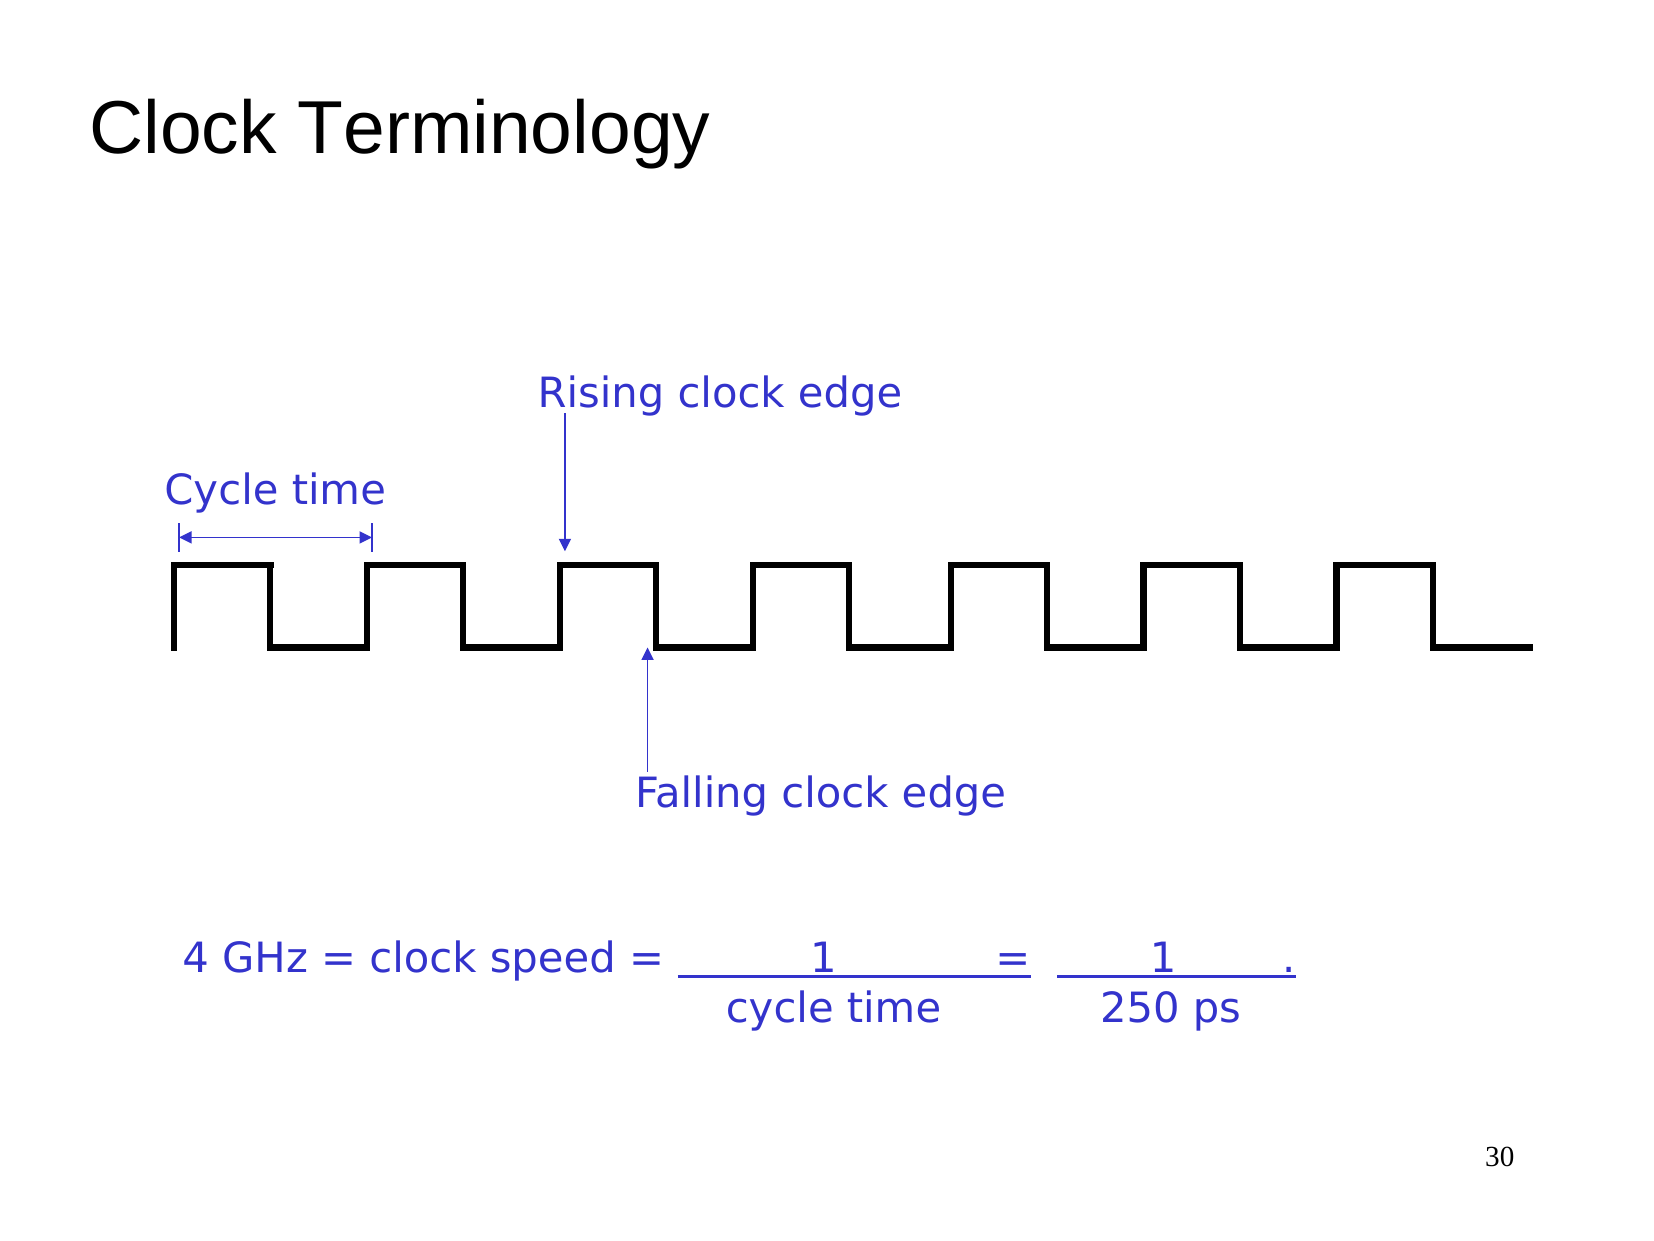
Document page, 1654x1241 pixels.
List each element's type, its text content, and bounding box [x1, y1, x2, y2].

text_box 4 GHz = clock speed = 1 = 1 . cycle time 250 ps [167, 923, 1311, 1039]
text_box Clock Terminology [74, 71, 726, 177]
text_box Cycle time [149, 454, 402, 521]
text_box Falling clock edge [620, 757, 1022, 824]
text_box <number> [1185, 1129, 1530, 1213]
text_box Rising clock edge [522, 358, 918, 424]
